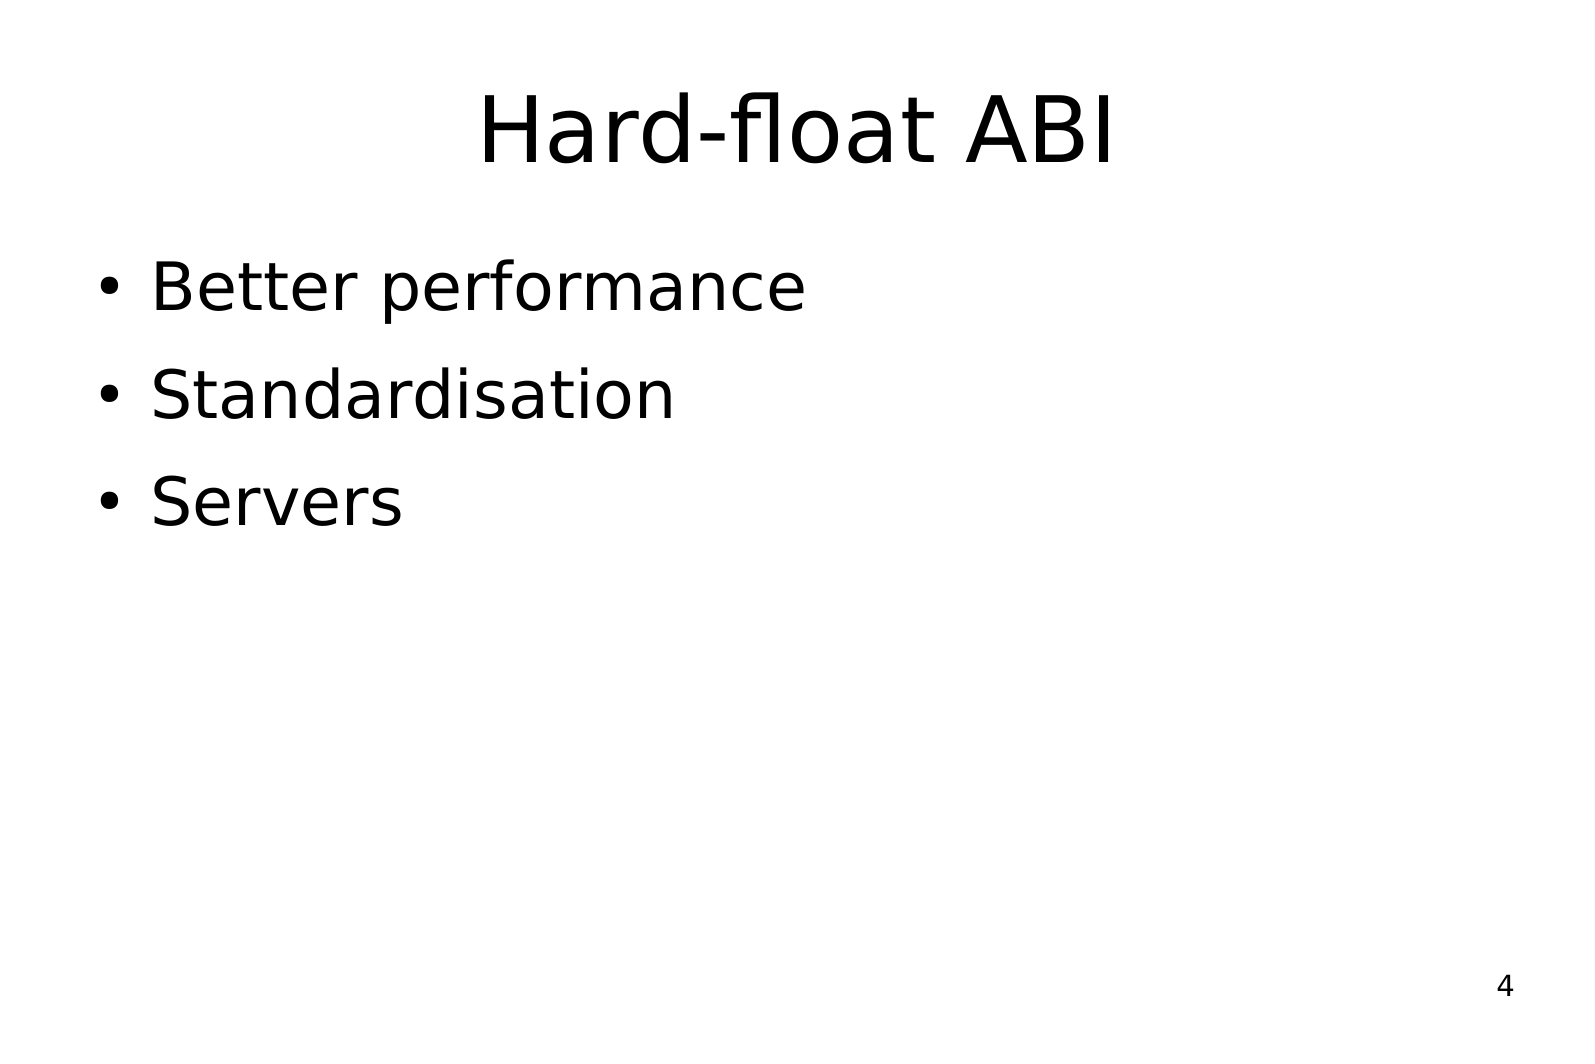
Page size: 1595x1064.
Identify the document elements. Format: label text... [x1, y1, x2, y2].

list Better performance Standardisation Servers [79, 248, 1515, 936]
title Hard-float ABI [79, 49, 1515, 213]
